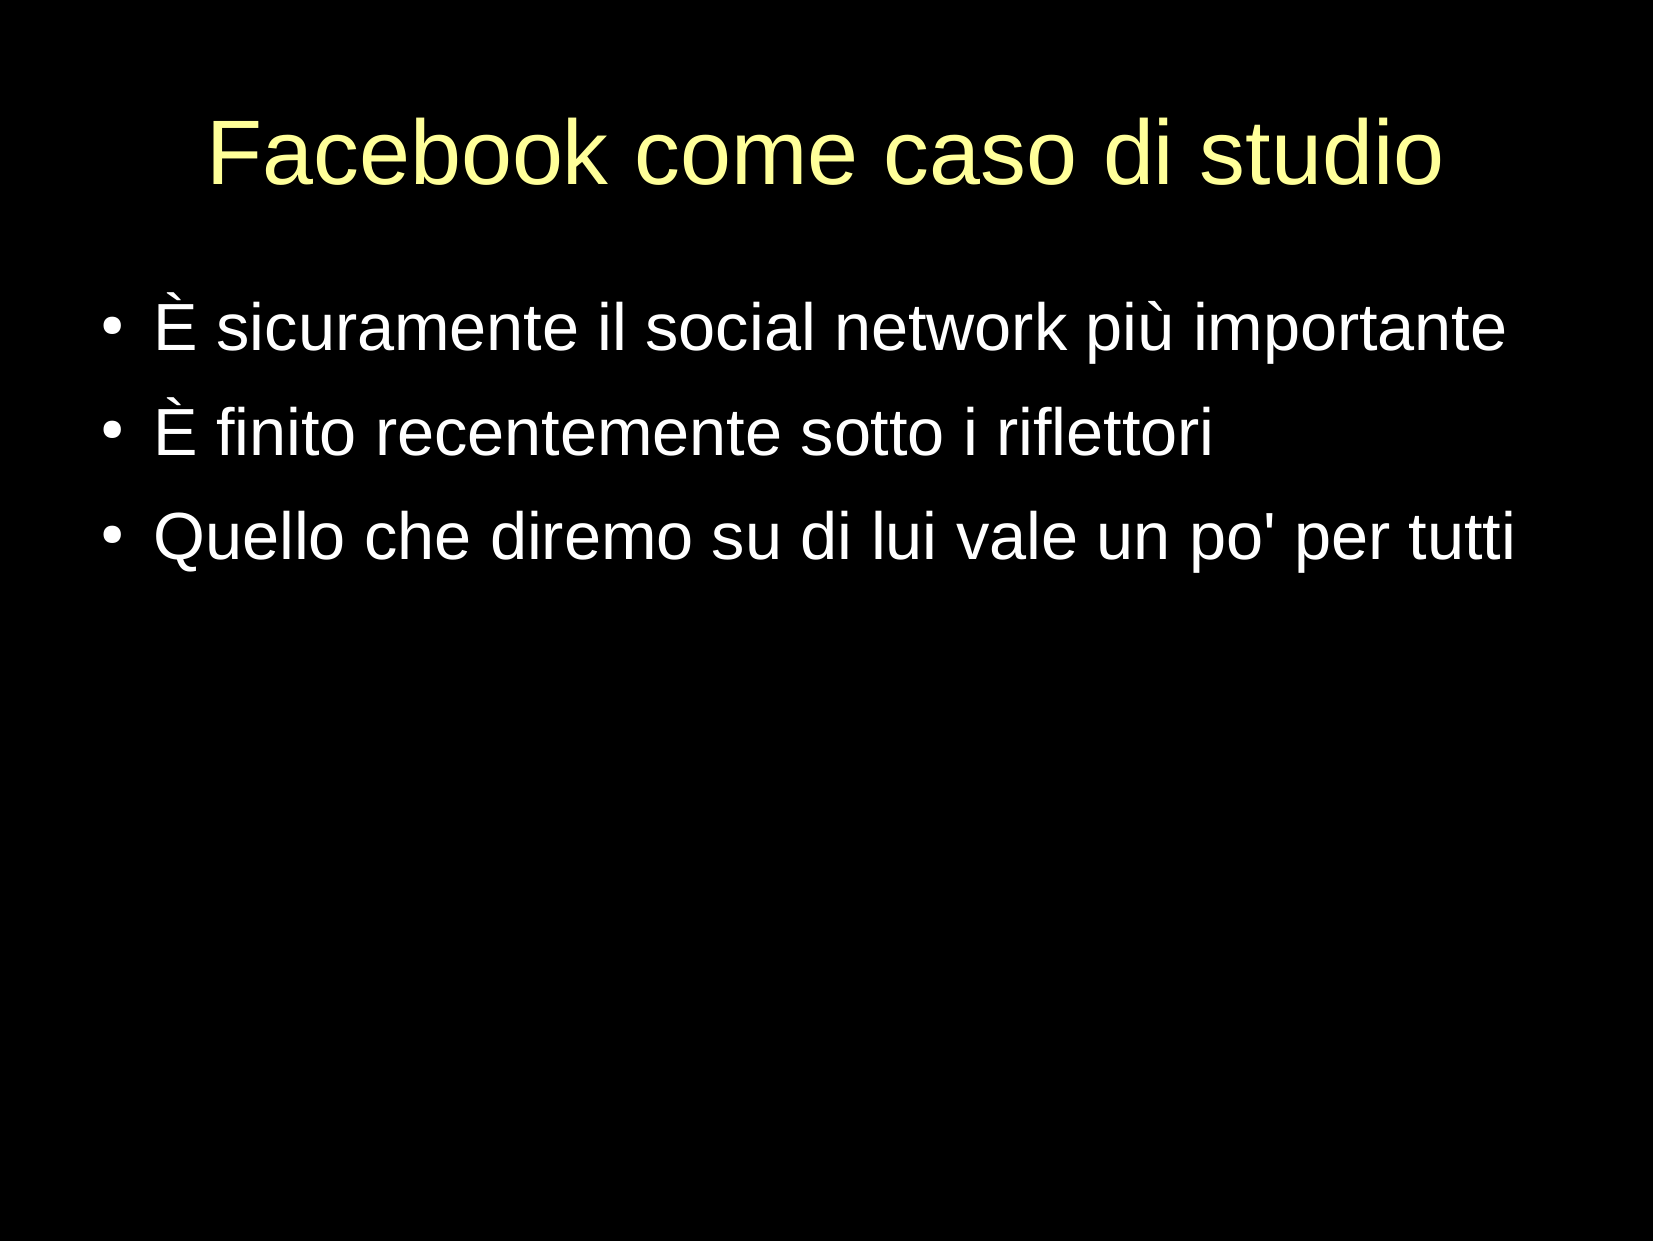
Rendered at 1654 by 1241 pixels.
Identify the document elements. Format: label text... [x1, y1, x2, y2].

title Facebook come caso di studio [82, 49, 1571, 257]
list È sicuramente il social network più importante È finito recentemente sotto i riflettori Quello che diremo su di lui vale un po' per tutti [82, 290, 1571, 1126]
